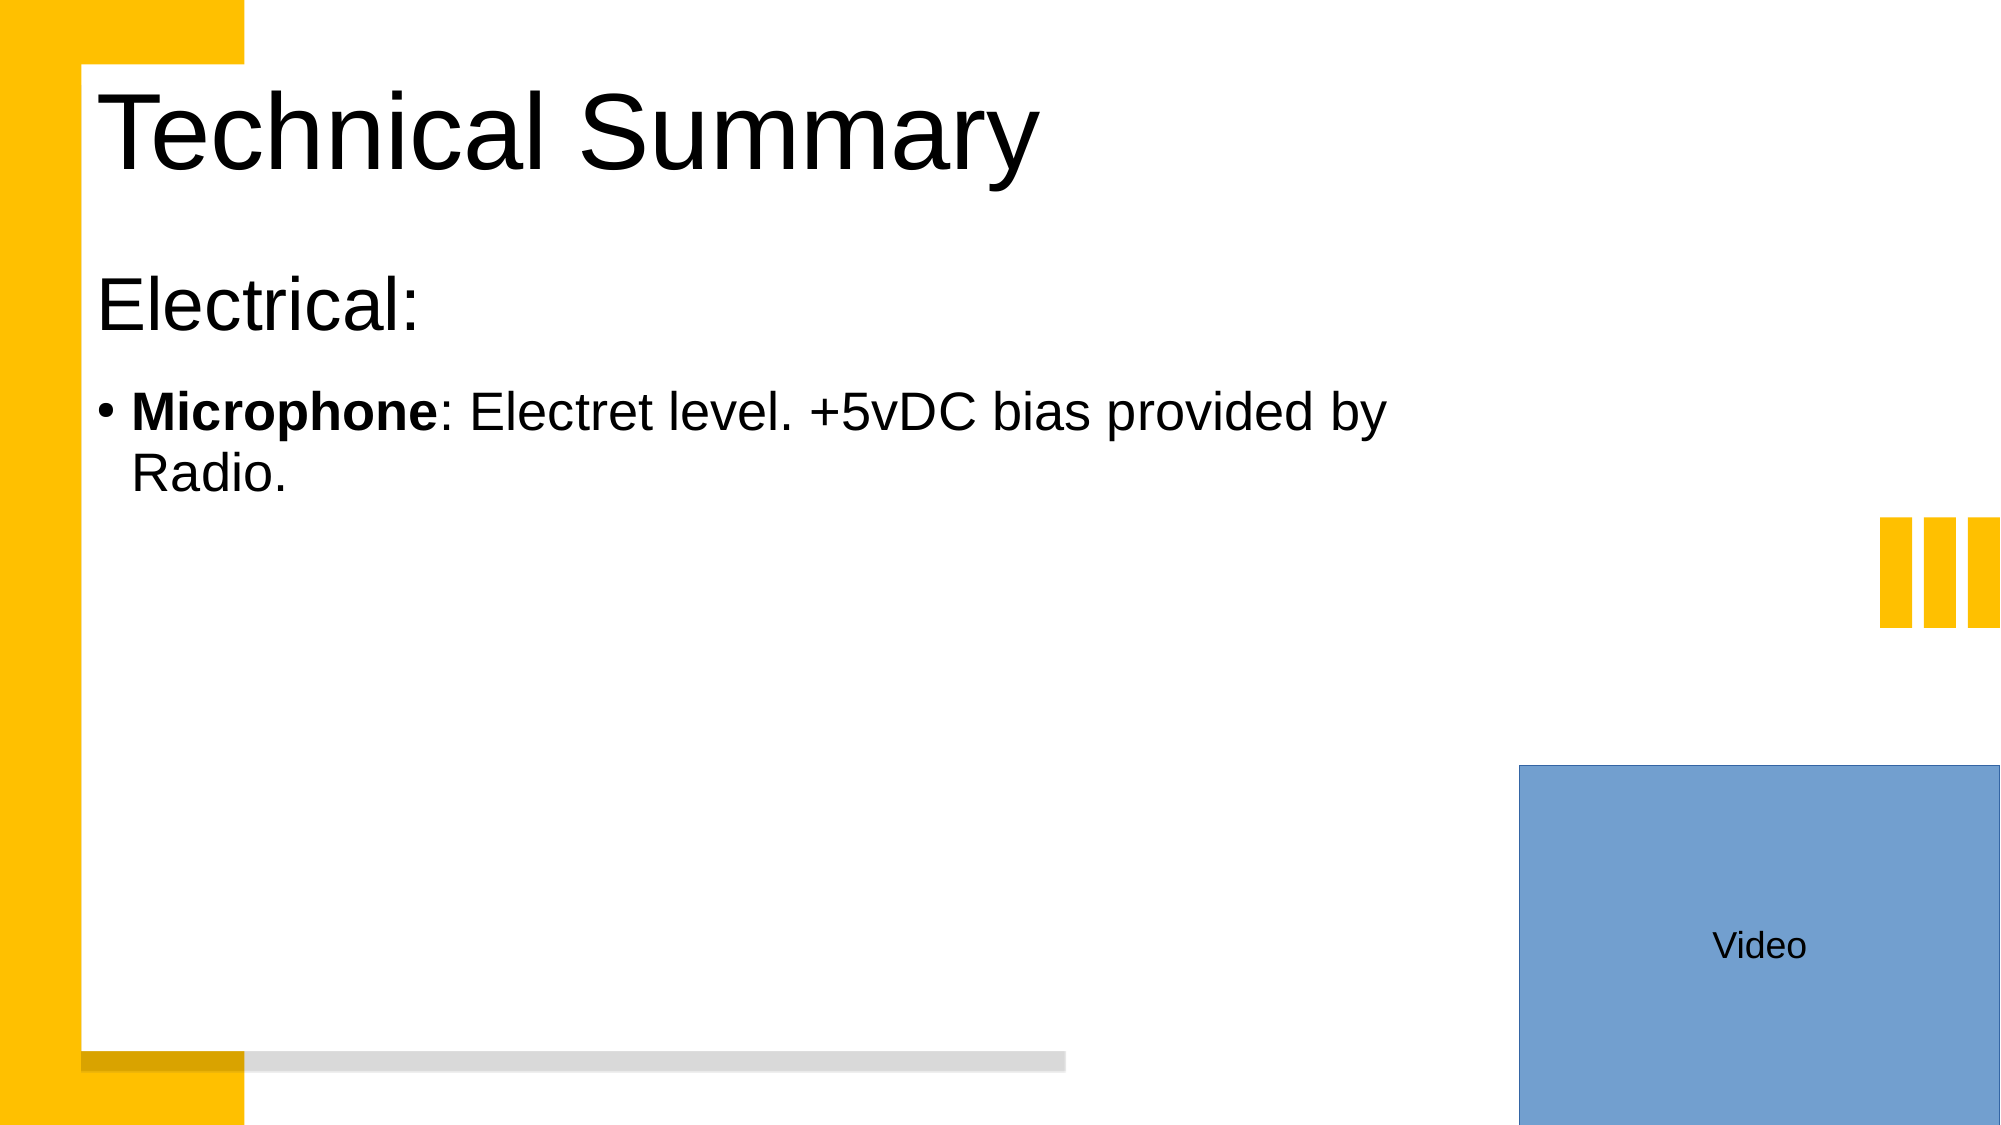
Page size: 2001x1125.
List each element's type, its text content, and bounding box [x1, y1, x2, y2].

text_box [0, 0, 2000, 1125]
text_box Video [1519, 765, 2000, 1125]
text_box Electrical: Microphone: Electret level. +5vDC bias provided by Radio. [81, 254, 1516, 1036]
text_box Technical Summary [81, 64, 1921, 201]
